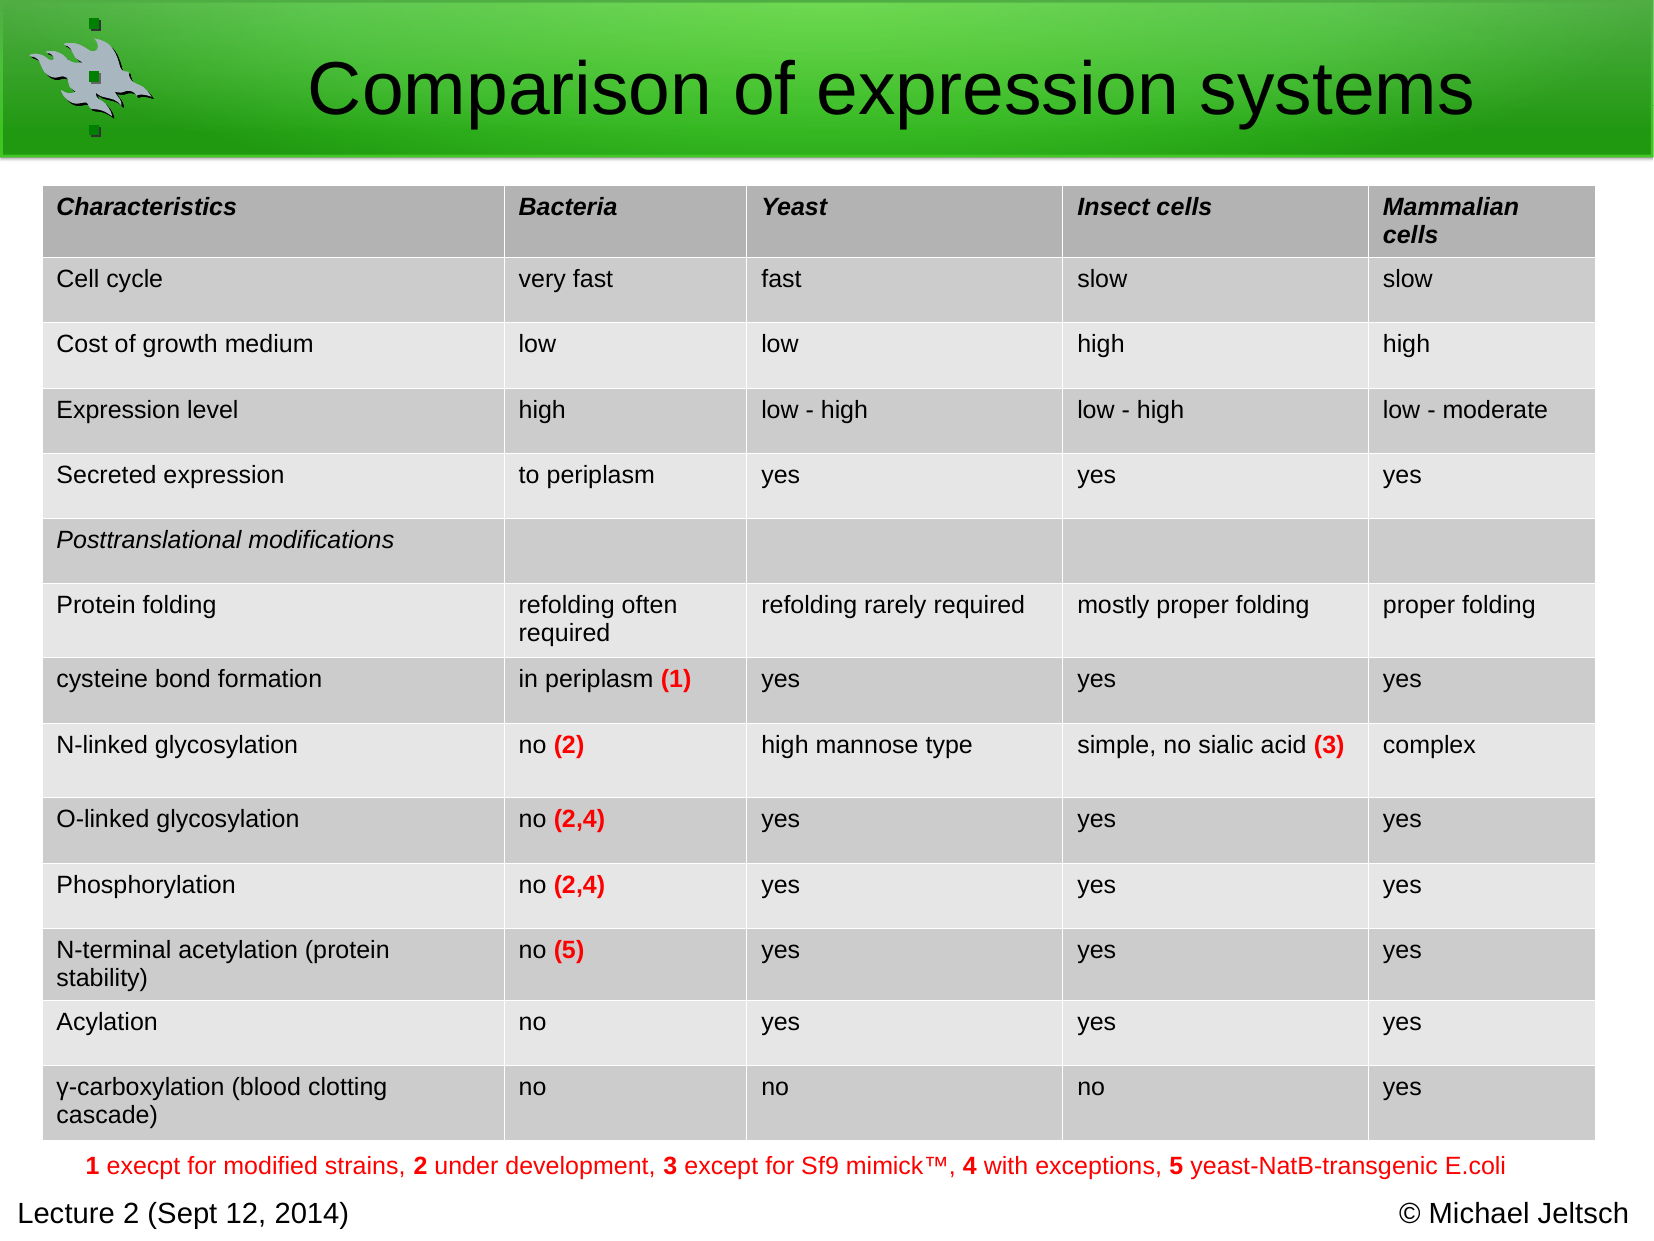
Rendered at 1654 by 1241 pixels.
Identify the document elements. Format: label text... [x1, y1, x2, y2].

table_cell yes [747, 658, 1062, 723]
text_box 1 execpt for modified strains, 2 under development, 3 except for Sf9 mimick™, 4 with exceptions, 5 yeast-NatB-transgenic E.coli [70, 1144, 1548, 1187]
table_cell Secreted expression [43, 454, 504, 518]
table_cell slow [1369, 258, 1595, 322]
table_cell no (5) [505, 929, 746, 1000]
table_cell N-terminal acetylation (protein stability) [43, 929, 504, 1000]
table_cell to periplasm [505, 454, 746, 518]
table_header Bacteria [505, 186, 746, 257]
table_cell Cell cycle [43, 258, 504, 322]
table_cell [505, 519, 746, 583]
table_cell no [1063, 1066, 1368, 1140]
table_cell simple, no sialic acid (3) [1063, 724, 1368, 797]
table_cell [747, 519, 1062, 583]
table_cell N-linked glycosylation [43, 724, 504, 797]
table_cell fast [747, 258, 1062, 322]
table_cell O-linked glycosylation [43, 798, 504, 863]
title Comparison of expression systems [212, 17, 1571, 160]
table_cell Posttranslational modifications [43, 519, 504, 583]
table_cell yes [747, 864, 1062, 928]
table_cell yes [747, 929, 1062, 1000]
table_cell cysteine bond formation [43, 658, 504, 723]
table_cell Protein folding [43, 584, 504, 657]
table_cell [1063, 519, 1368, 583]
table_cell yes [1063, 454, 1368, 518]
table_cell yes [1369, 798, 1595, 863]
table_cell high mannose type [747, 724, 1062, 797]
table_cell Phosphorylation [43, 864, 504, 928]
table_cell low - high [1063, 389, 1368, 453]
table_cell high [1063, 323, 1368, 388]
table_cell yes [1063, 864, 1368, 928]
table_cell yes [1369, 658, 1595, 723]
table_cell yes [747, 798, 1062, 863]
table_cell in periplasm (1) [505, 658, 746, 723]
table_cell no (2) [505, 724, 746, 797]
table_cell yes [1063, 1001, 1368, 1065]
table_cell yes [747, 454, 1062, 518]
table_cell high [1369, 323, 1595, 388]
table_cell low - moderate [1369, 389, 1595, 453]
table_cell no (2,4) [505, 864, 746, 928]
table_cell yes [1369, 864, 1595, 928]
table_cell γ-carboxylation (blood clotting cascade) [43, 1066, 504, 1140]
table_cell Acylation [43, 1001, 504, 1065]
table_cell no [505, 1001, 746, 1065]
table_cell yes [1369, 454, 1595, 518]
table_cell yes [1369, 1001, 1595, 1065]
table_cell low [505, 323, 746, 388]
table_cell Expression level [43, 389, 504, 453]
table_cell high [505, 389, 746, 453]
table_header Mammalian cells [1369, 186, 1595, 257]
table_cell no [505, 1066, 746, 1140]
table_header Characteristics [43, 186, 504, 257]
table_cell proper folding [1369, 584, 1595, 657]
table_cell low [747, 323, 1062, 388]
table_cell yes [1063, 658, 1368, 723]
table_cell Cost of growth medium [43, 323, 504, 388]
table_cell yes [1369, 1066, 1595, 1140]
table_cell low - high [747, 389, 1062, 453]
table_cell refolding often required [505, 584, 746, 657]
table_cell complex [1369, 724, 1595, 797]
table_cell no (2,4) [505, 798, 746, 863]
table_cell yes [1063, 798, 1368, 863]
table_header Insect cells [1063, 186, 1368, 257]
table_cell yes [747, 1001, 1062, 1065]
table_cell yes [1369, 929, 1595, 1000]
table_header Yeast [747, 186, 1062, 257]
table_cell mostly proper folding [1063, 584, 1368, 657]
table_cell no [747, 1066, 1062, 1140]
table_cell very fast [505, 258, 746, 322]
table_cell [1369, 519, 1595, 583]
table_cell slow [1063, 258, 1368, 322]
table_cell yes [1063, 929, 1368, 1000]
table_cell refolding rarely required [747, 584, 1062, 657]
